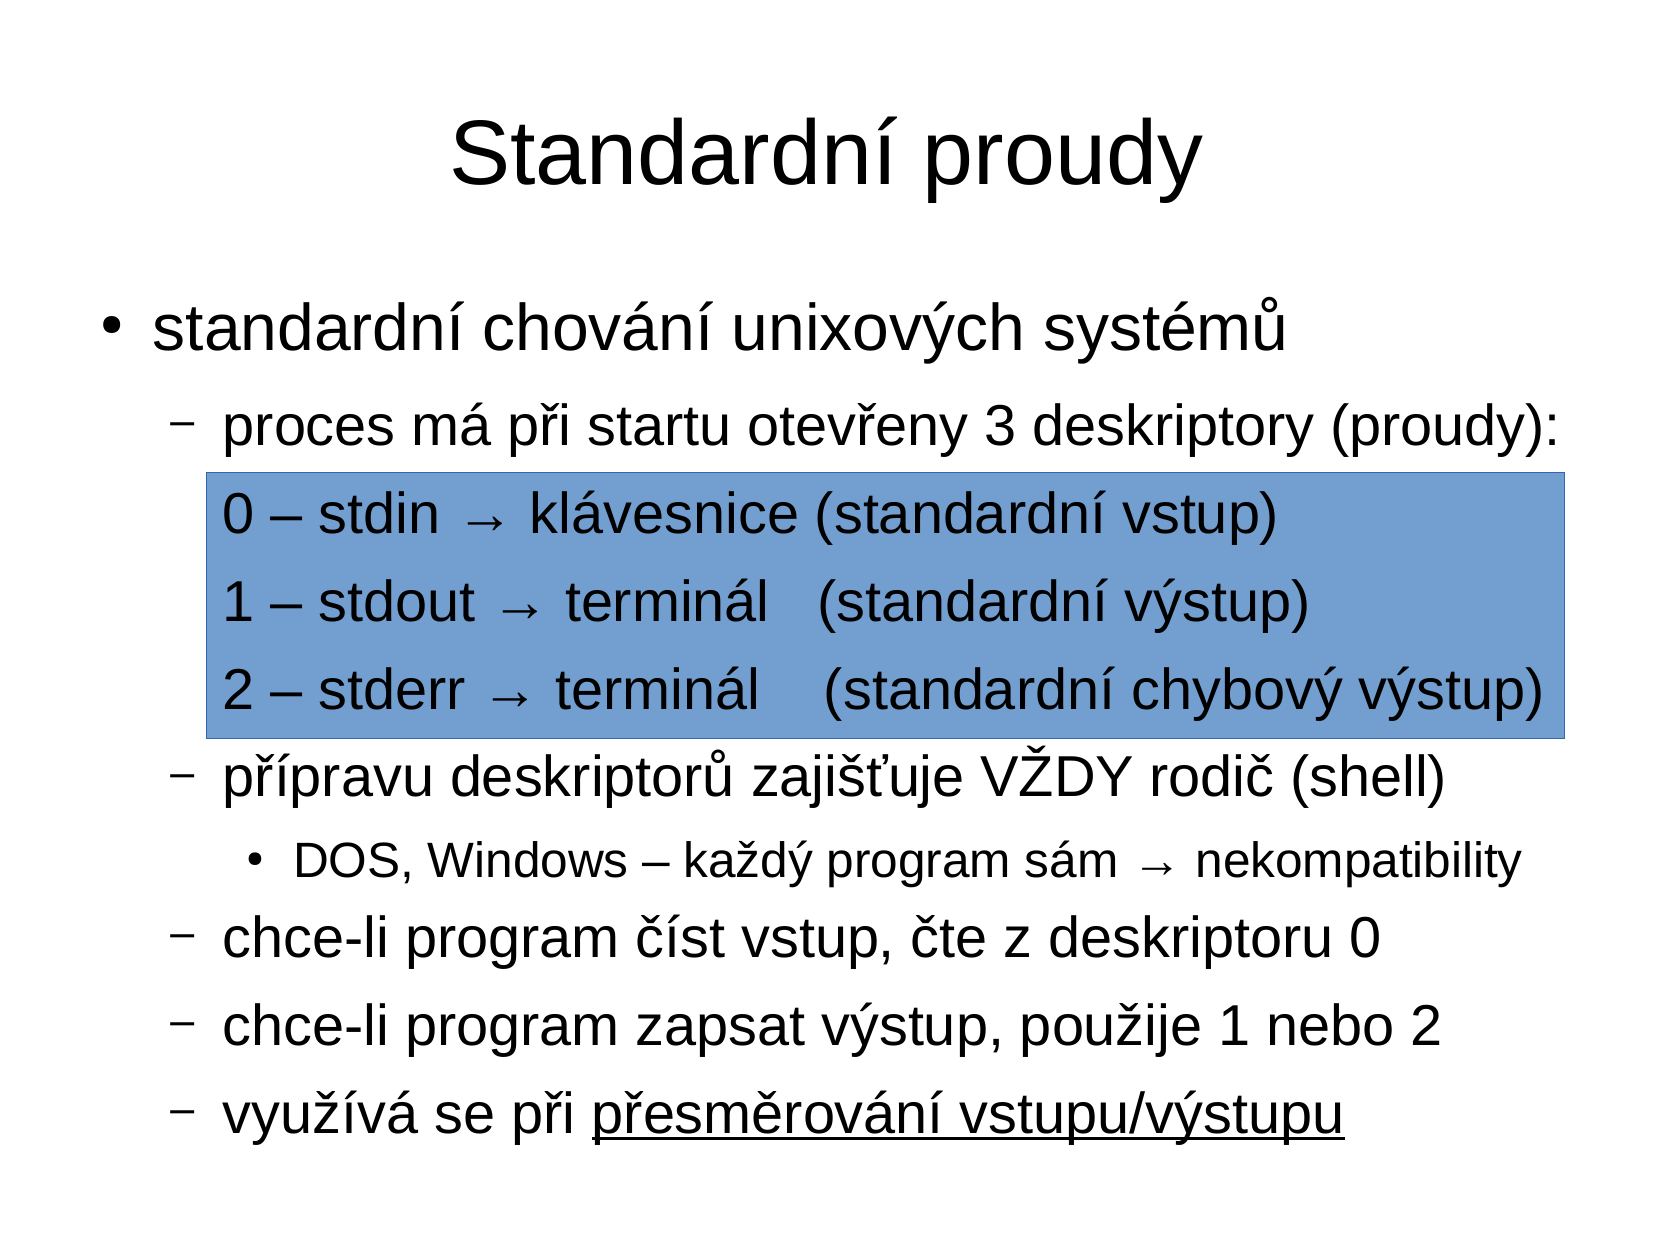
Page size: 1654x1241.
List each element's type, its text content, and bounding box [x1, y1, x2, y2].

list standardní chování unixových systémů proces má při startu otevřeny 3 deskriptory (proudy): 0 – stdin → klávesnice (standardní vstup) 1 – stdout → terminál (standardní výstup) 2 – stderr → terminál (standardní chybový výstup) přípravu deskriptorů zajišťuje VŽDY rodič (shell) DOS, Windows – každý program sám → nekompatibility chce-li program číst vstup, čte z deskriptoru 0 chce-li program zapsat výstup, použije 1 nebo 2 využívá se při přesměrování vstupu/výstupu [82, 290, 1595, 1152]
title Standardní proudy [82, 56, 1571, 250]
